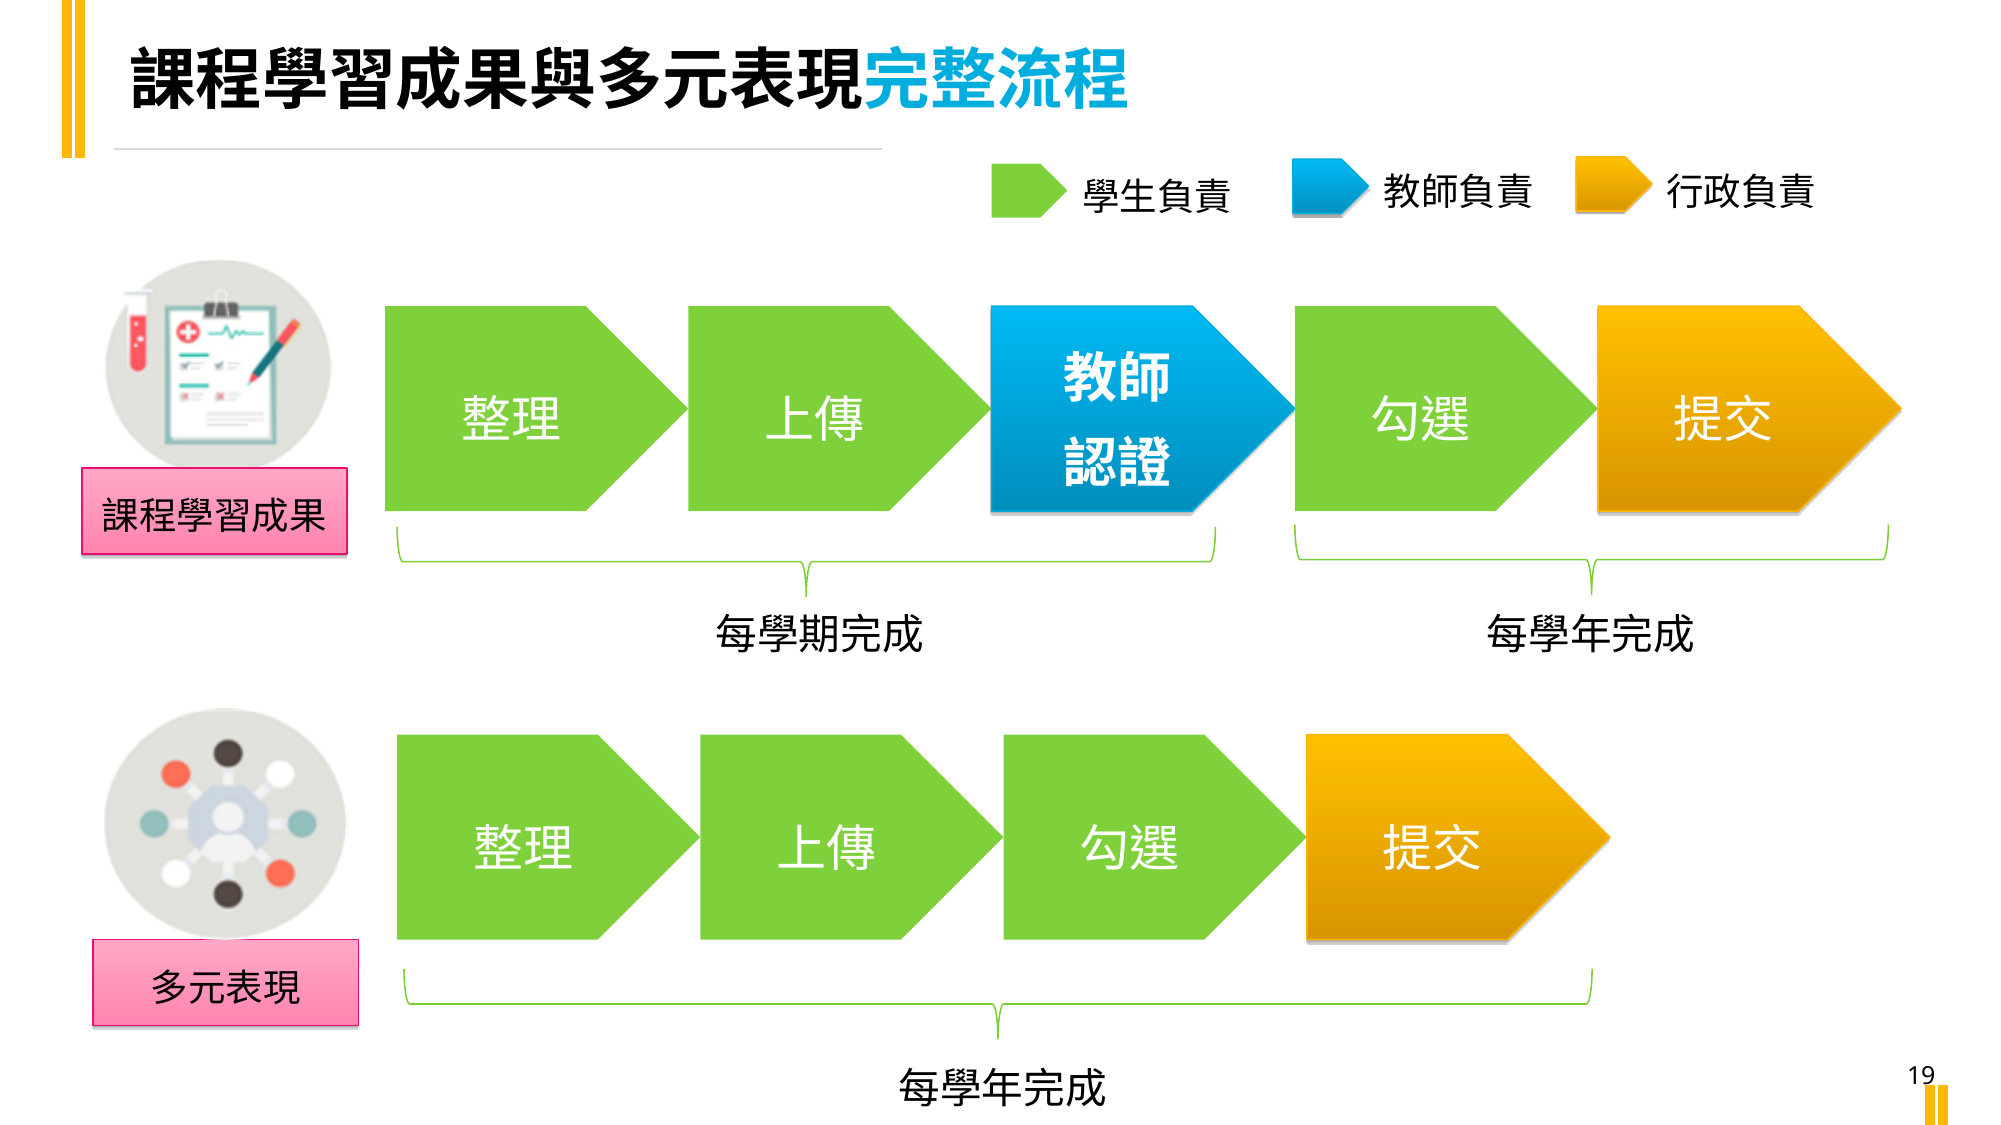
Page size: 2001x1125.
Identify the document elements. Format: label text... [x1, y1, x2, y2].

text_box 整理 [397, 734, 700, 940]
text_box 勾選 [1294, 306, 1598, 512]
picture [104, 708, 348, 940]
text_box 教師負責 [1368, 147, 1551, 216]
text_box [1576, 156, 1651, 212]
text_box 上傳 [700, 734, 1003, 940]
text_box 多元表現 [93, 940, 358, 1026]
text_box 課程學習成果 [82, 468, 347, 554]
text_box 教師 認證 [991, 306, 1294, 512]
text_box 每學期完成 [700, 584, 941, 666]
list 課程學習成果與多元表現完整流程 [114, 29, 1415, 126]
text_box 每學年完成 [1471, 584, 1713, 666]
text_box 學生負責 [1067, 151, 1250, 226]
text_box 提交 [1598, 306, 1902, 512]
text_box 整理 [385, 306, 688, 512]
text_box 19 [1892, 1043, 1955, 1094]
text_box [991, 163, 1067, 218]
text_box 行政負責 [1651, 146, 1833, 216]
text_box 提交 [1306, 734, 1611, 940]
text_box [1292, 159, 1368, 214]
text_box 每學年完成 [883, 1039, 1124, 1121]
text_box 勾選 [1003, 734, 1306, 940]
picture [104, 260, 333, 468]
text_box 上傳 [688, 306, 991, 512]
